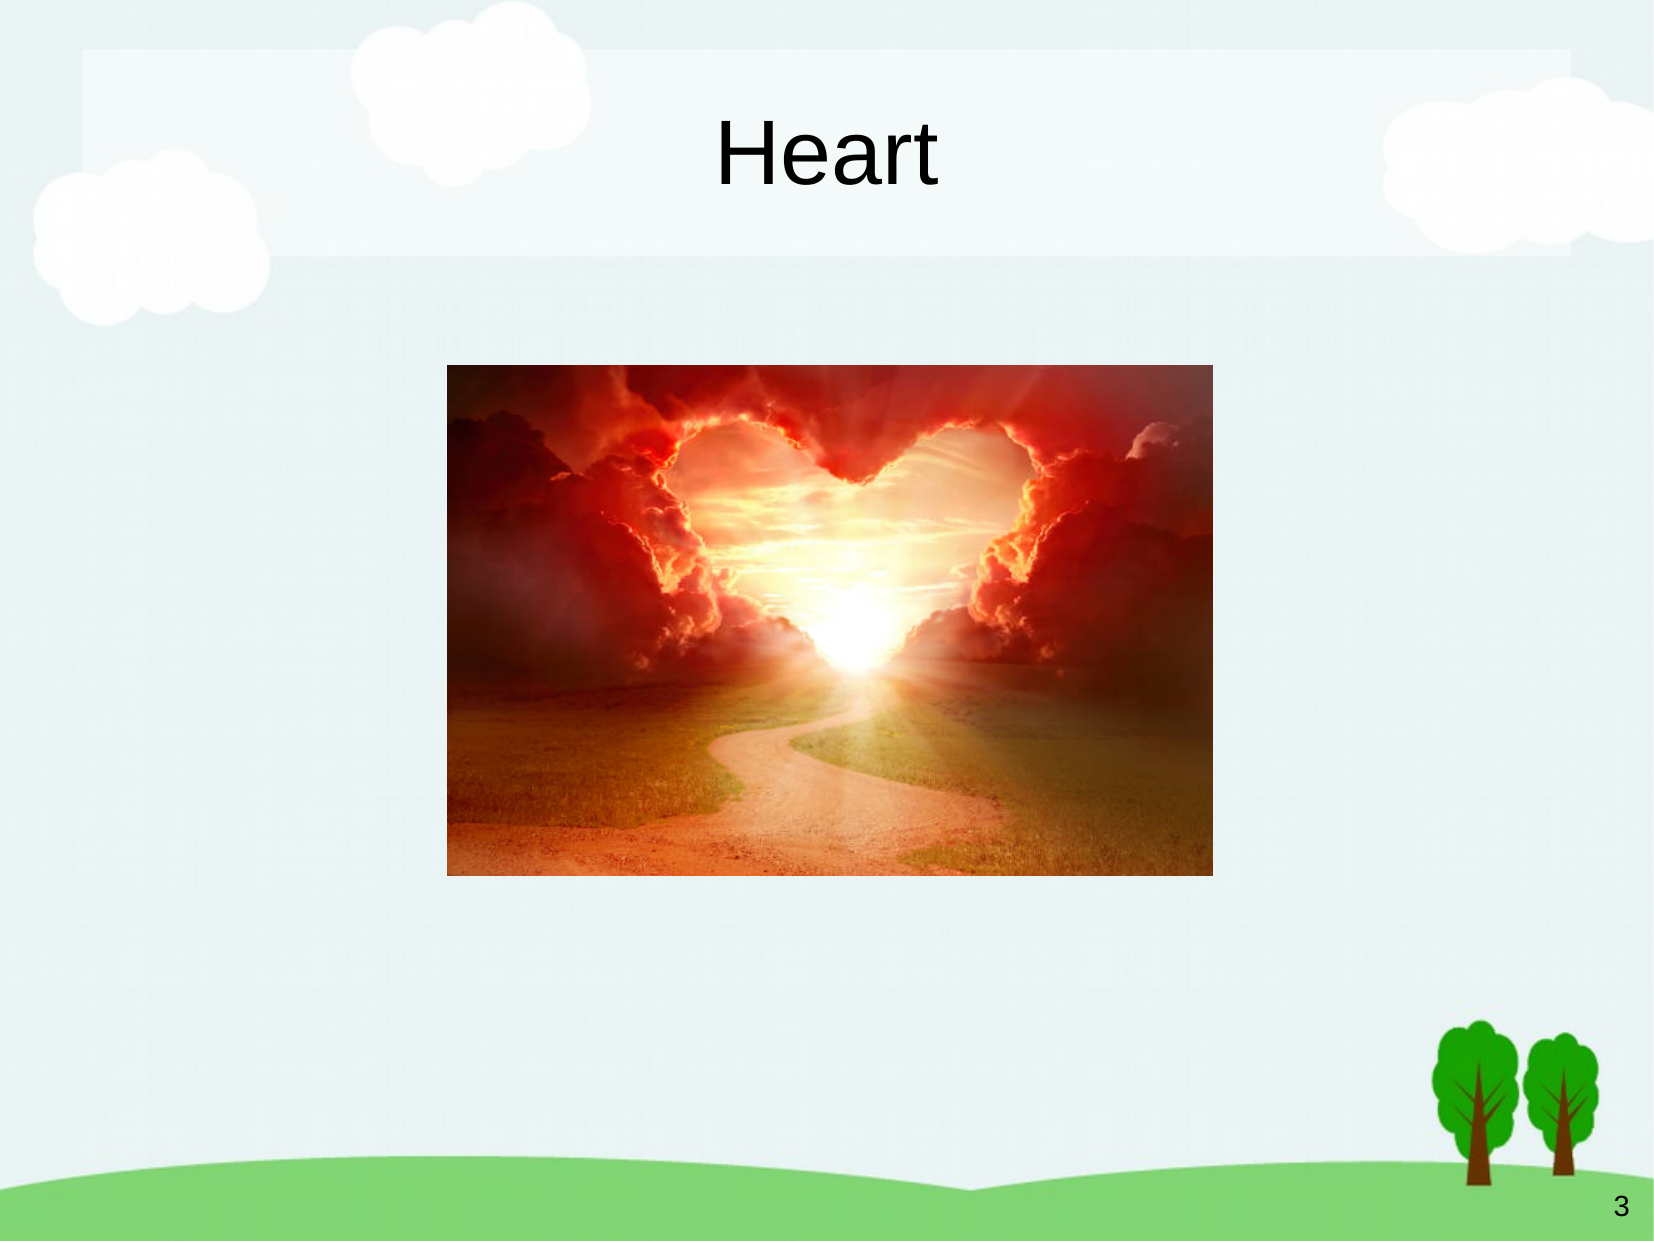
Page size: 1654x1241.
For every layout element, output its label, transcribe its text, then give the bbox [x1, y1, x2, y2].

picture [0, 0, 1654, 1241]
title Heart [82, 49, 1571, 257]
